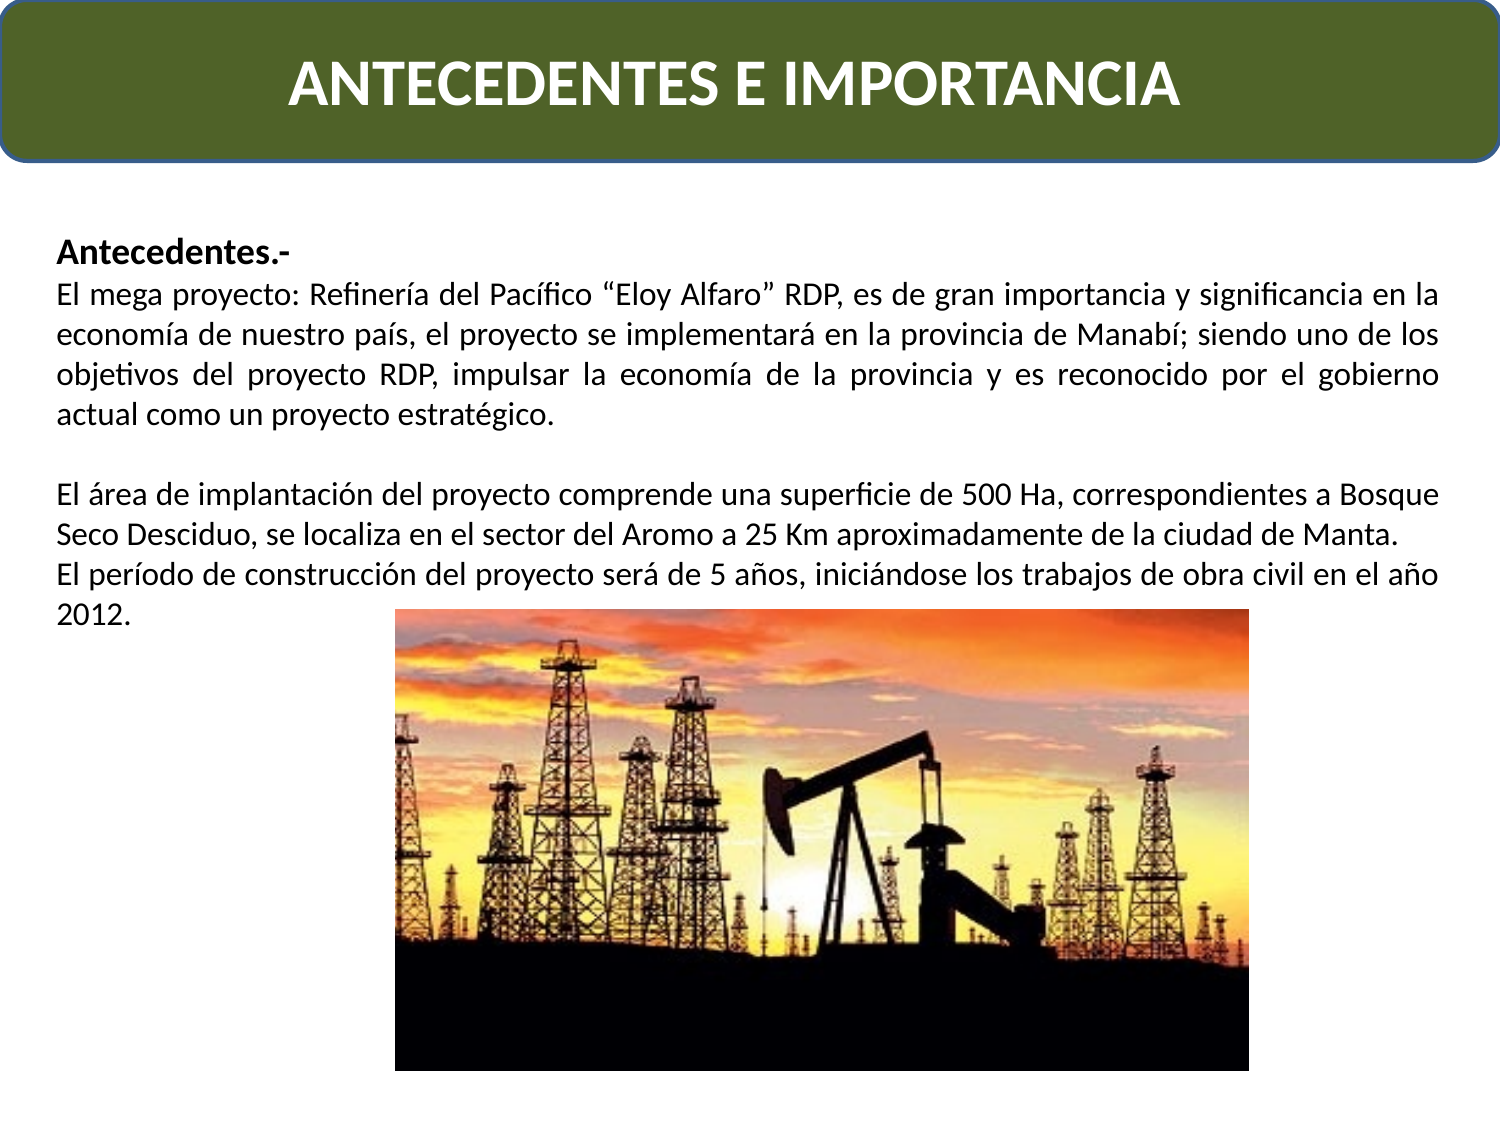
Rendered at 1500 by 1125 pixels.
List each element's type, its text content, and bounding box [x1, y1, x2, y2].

text_box [0, 0, 1500, 161]
picture [395, 609, 1249, 1071]
text_box ANTECEDENTES E IMPORTANCIA [0, 31, 1471, 127]
text_box Antecedentes.- El mega proyecto: Refinería del Pacífico “Eloy Alfaro” RDP, es de gran importancia y significancia en la economía de nuestro país, el proyecto se implementará en la provincia de Manabí; siendo uno de los objetivos del proyecto RDP, impulsar la economía de la provincia y es reconocido por el gobierno actual como un proyecto estratégico. El área de implantación del proyecto comprende una superficie de 500 Ha, correspondientes a Bosque Seco Desciduo, se localiza en el sector del Aromo a 25 Km aproximadamente de la ciudad de Manta. El período de construcción del proyecto será de 5 años, iniciándose los trabajos de obra civil en el año 2012. [41, 220, 1459, 806]
